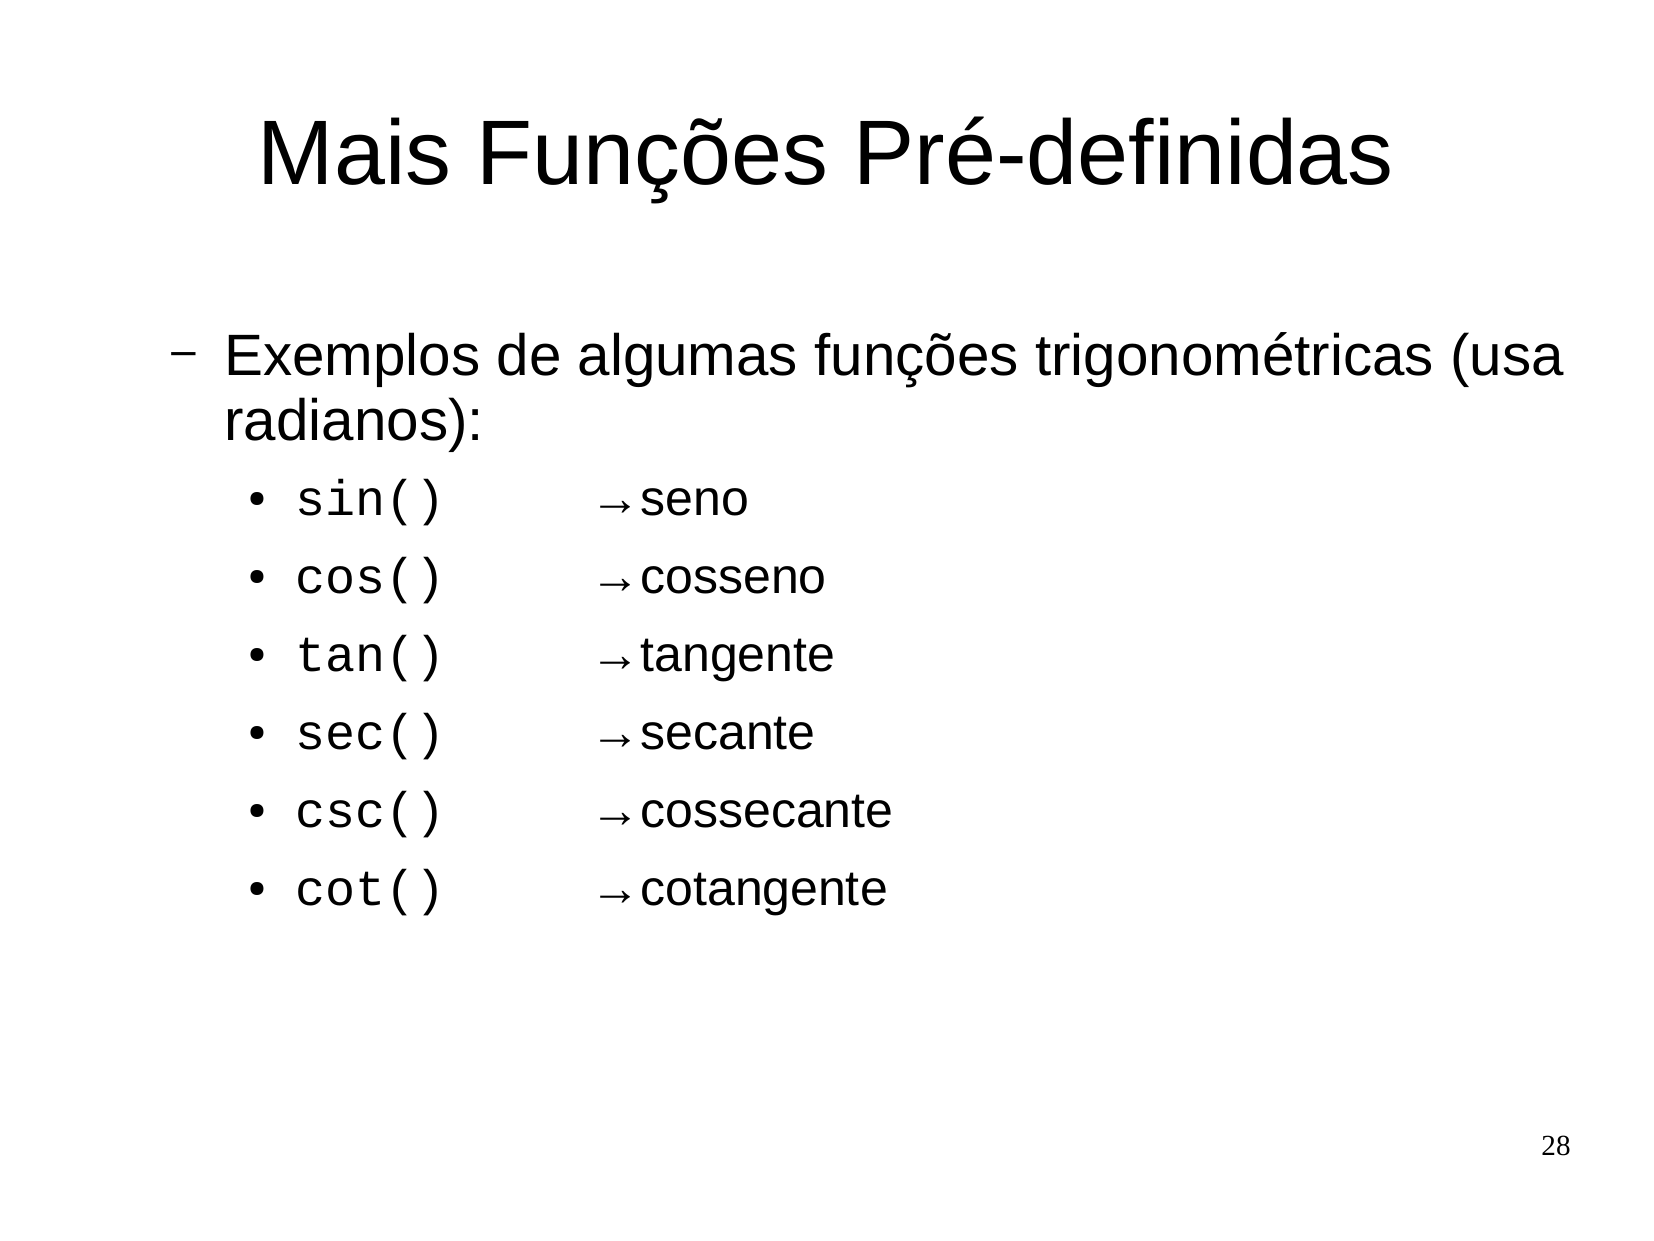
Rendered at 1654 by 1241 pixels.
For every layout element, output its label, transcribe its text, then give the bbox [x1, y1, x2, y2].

title Mais Funções Pré-definidas [82, 49, 1571, 224]
list Exemplos de algumas funções trigonométricas (usa radianos): sin() →seno cos() →cosseno tan() →tangente sec() →secante csc() →cossecante cot() →cotangente [82, 224, 1571, 1123]
